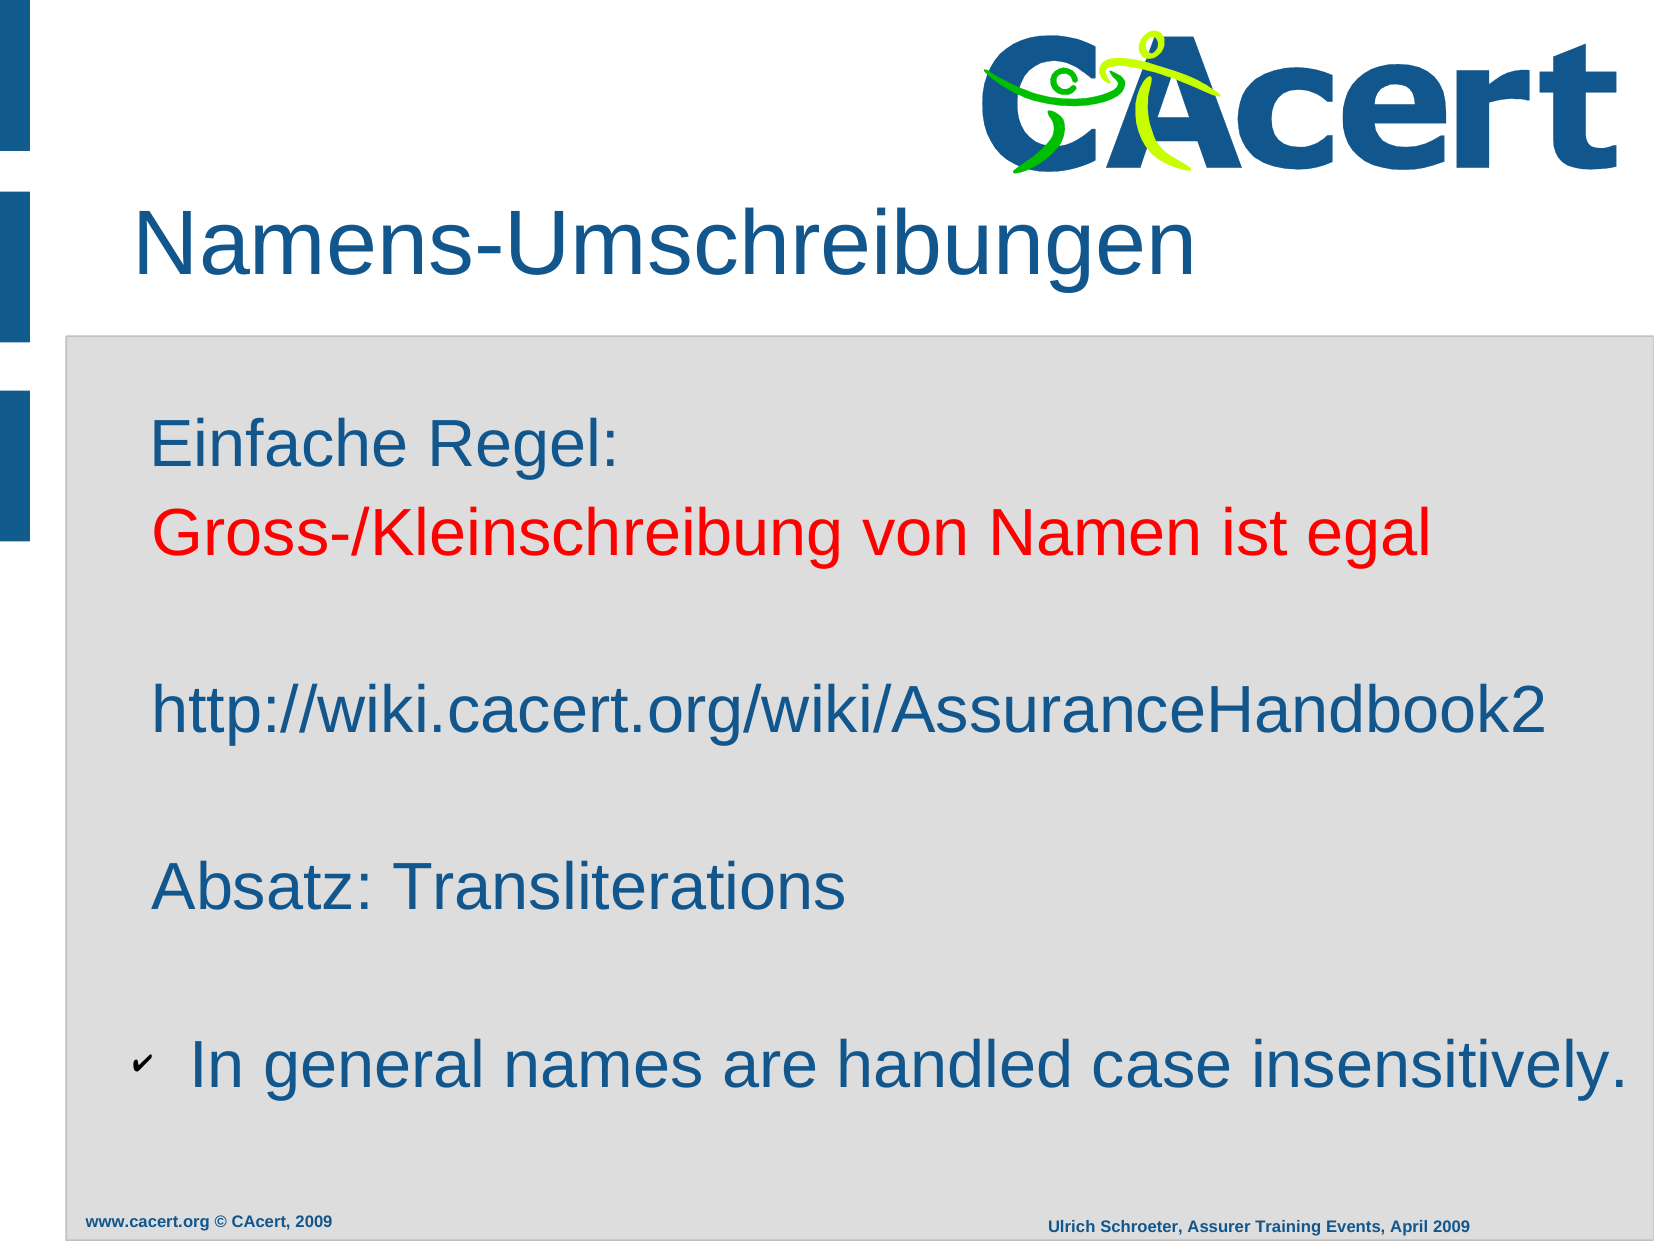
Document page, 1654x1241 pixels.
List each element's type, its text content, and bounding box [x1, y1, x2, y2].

text_box Einfache Regel: Gross-/Kleinschreibung von Namen ist egal http://wiki.cacert.org/wiki/AssuranceHandbook2 Absatz: Transliterations In general names are handled case insensitively. [118, 384, 1645, 1110]
text_box Namens-Umschreibungen [118, 183, 1214, 302]
